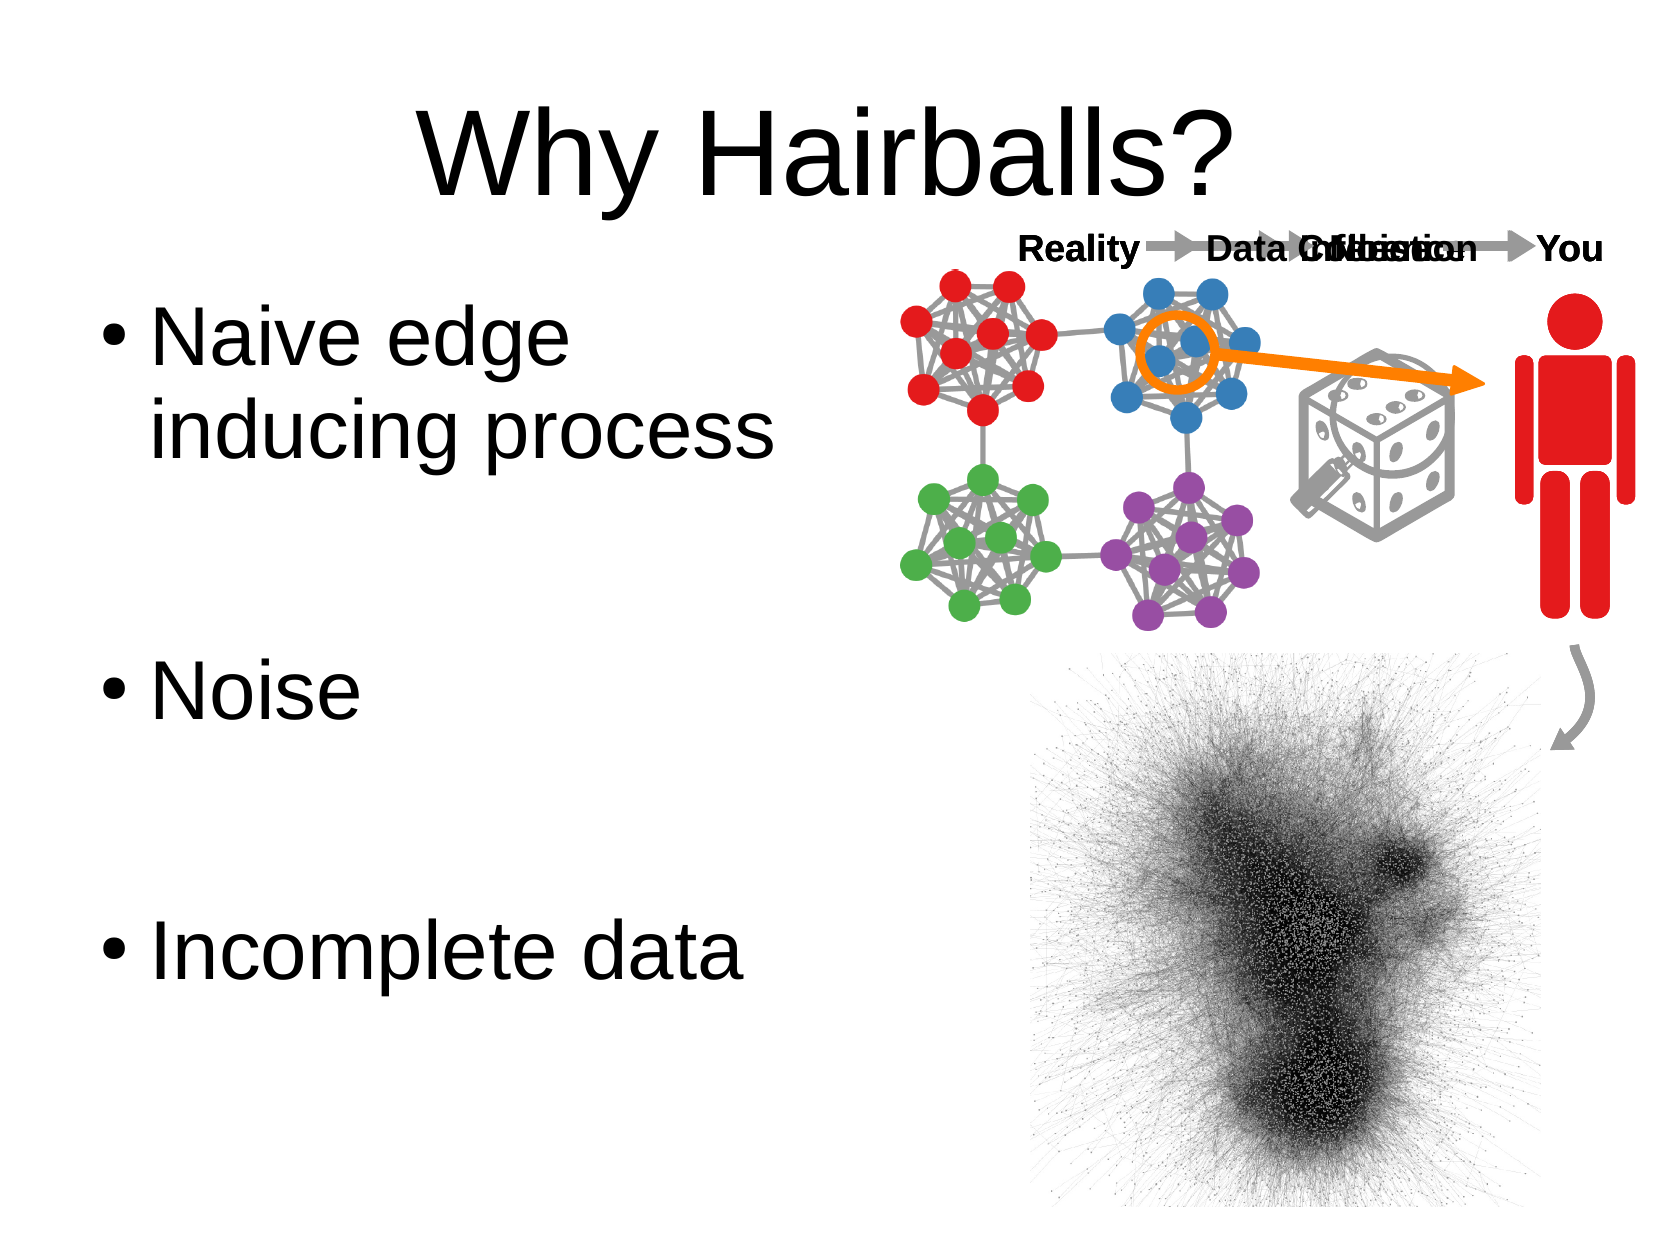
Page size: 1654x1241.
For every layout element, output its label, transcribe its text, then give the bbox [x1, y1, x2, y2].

picture [1030, 653, 1541, 1207]
picture [1290, 347, 1456, 373]
text_box [1538, 355, 1612, 465]
list Naive edge inducing process Noise Incomplete data [82, 290, 809, 1010]
text_box [1515, 355, 1534, 505]
text_box Reality [1002, 220, 1156, 271]
text_box Data Collection [1191, 220, 1494, 271]
text_box [1580, 470, 1610, 619]
text_box You [1521, 220, 1620, 271]
picture [1290, 369, 1456, 543]
text_box [1540, 470, 1570, 619]
title Why Hairballs? [82, 49, 1571, 257]
text_box [1616, 355, 1636, 505]
picture [900, 269, 1261, 631]
text_box [1547, 293, 1603, 350]
picture [1145, 320, 1210, 385]
